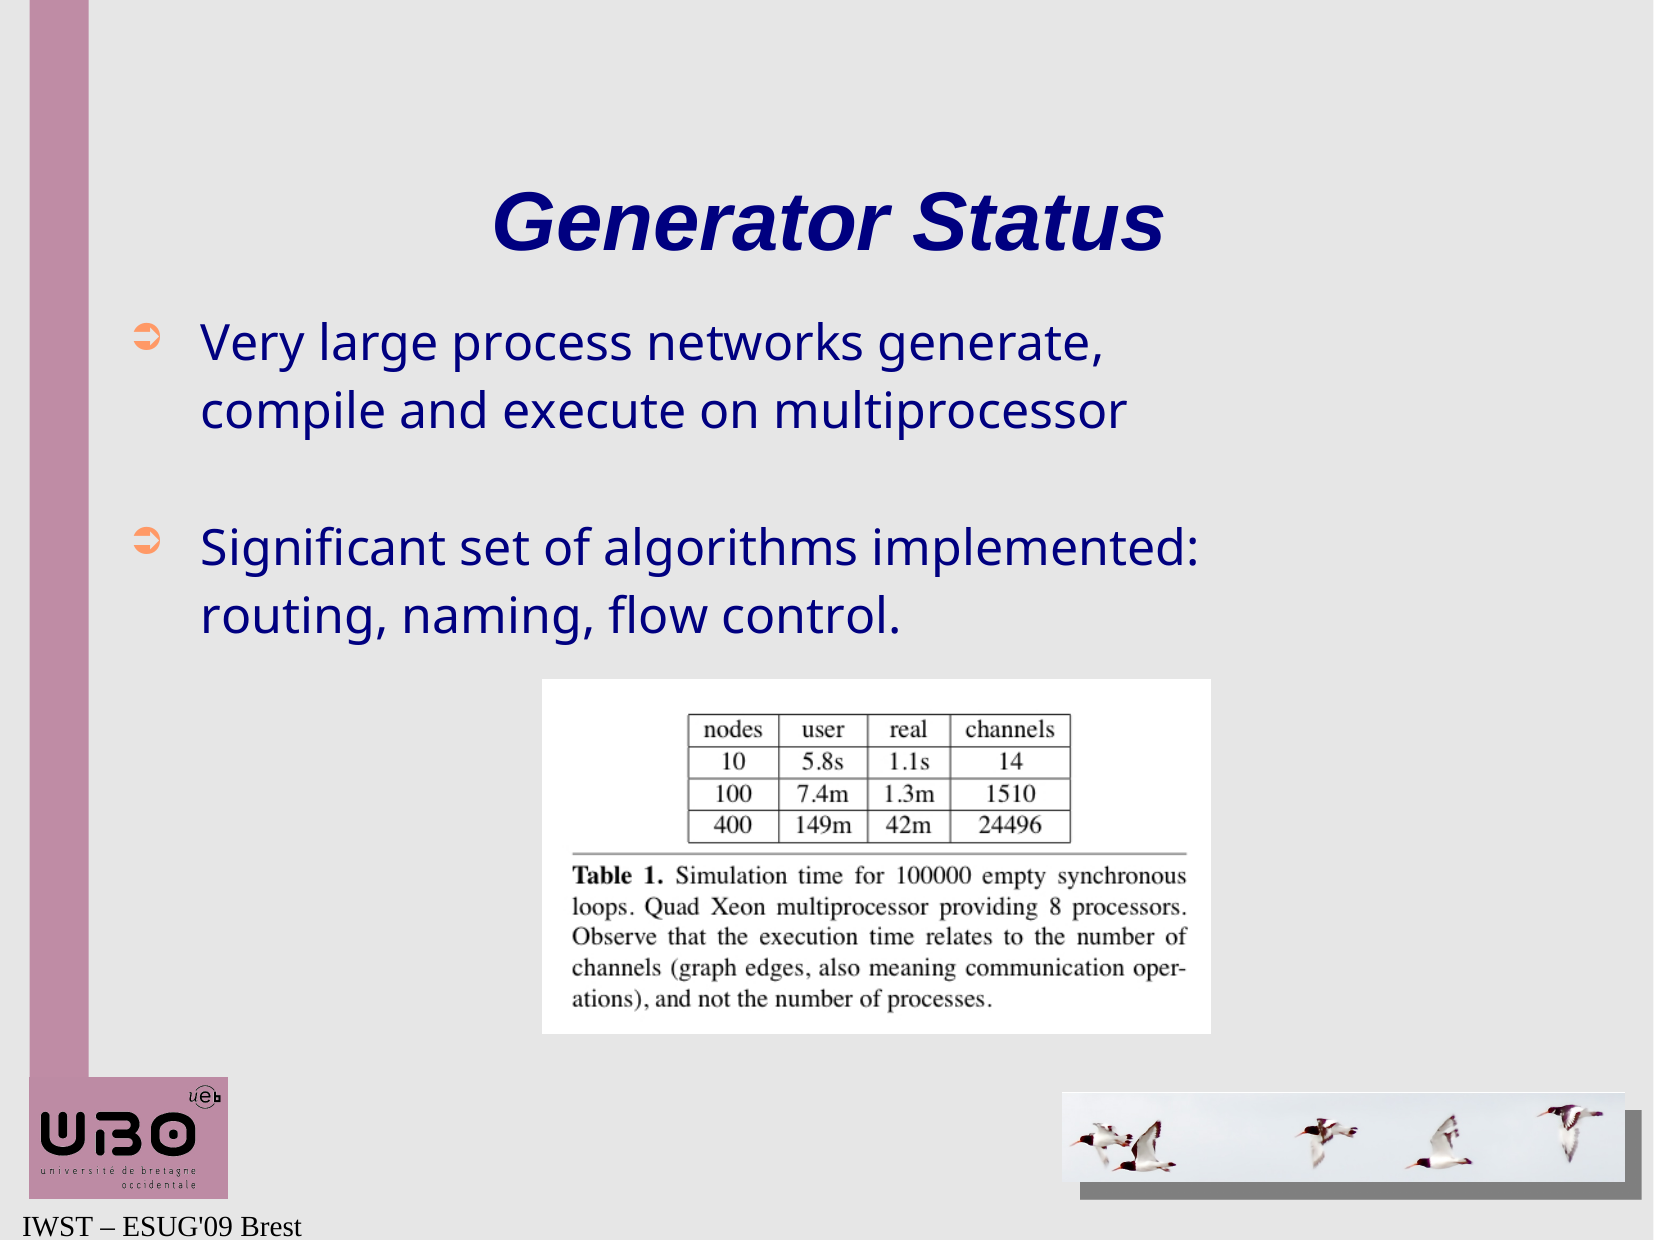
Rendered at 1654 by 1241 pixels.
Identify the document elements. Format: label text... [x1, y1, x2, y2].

title Generator Status [123, 125, 1536, 318]
picture [542, 679, 1211, 1034]
list Very large process networks generate, compile and execute on multiprocessor Significant set of algorithms implemented: routing, naming, flow control. [118, 307, 1288, 680]
picture [29, 1077, 228, 1199]
picture [1062, 1092, 1625, 1182]
